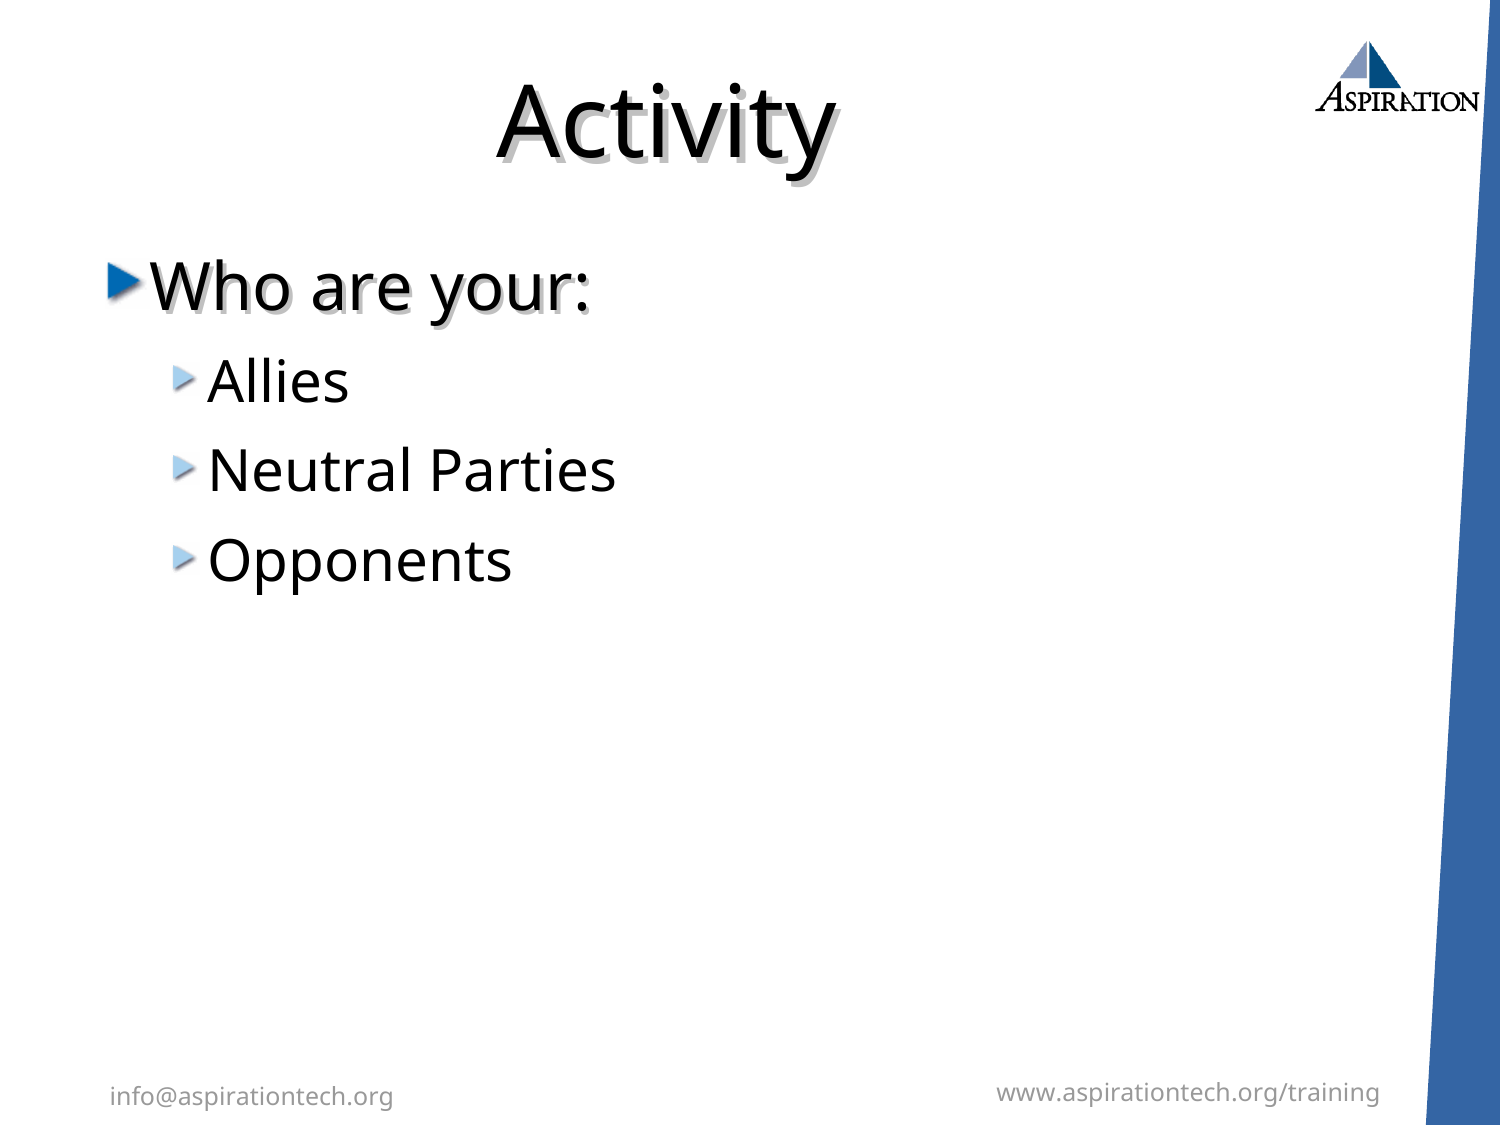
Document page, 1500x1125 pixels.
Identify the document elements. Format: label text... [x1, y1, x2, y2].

title Activity [49, 19, 1284, 206]
list Who are your: Allies Neutral Parties Opponents [49, 238, 1447, 892]
picture [1315, 41, 1480, 120]
